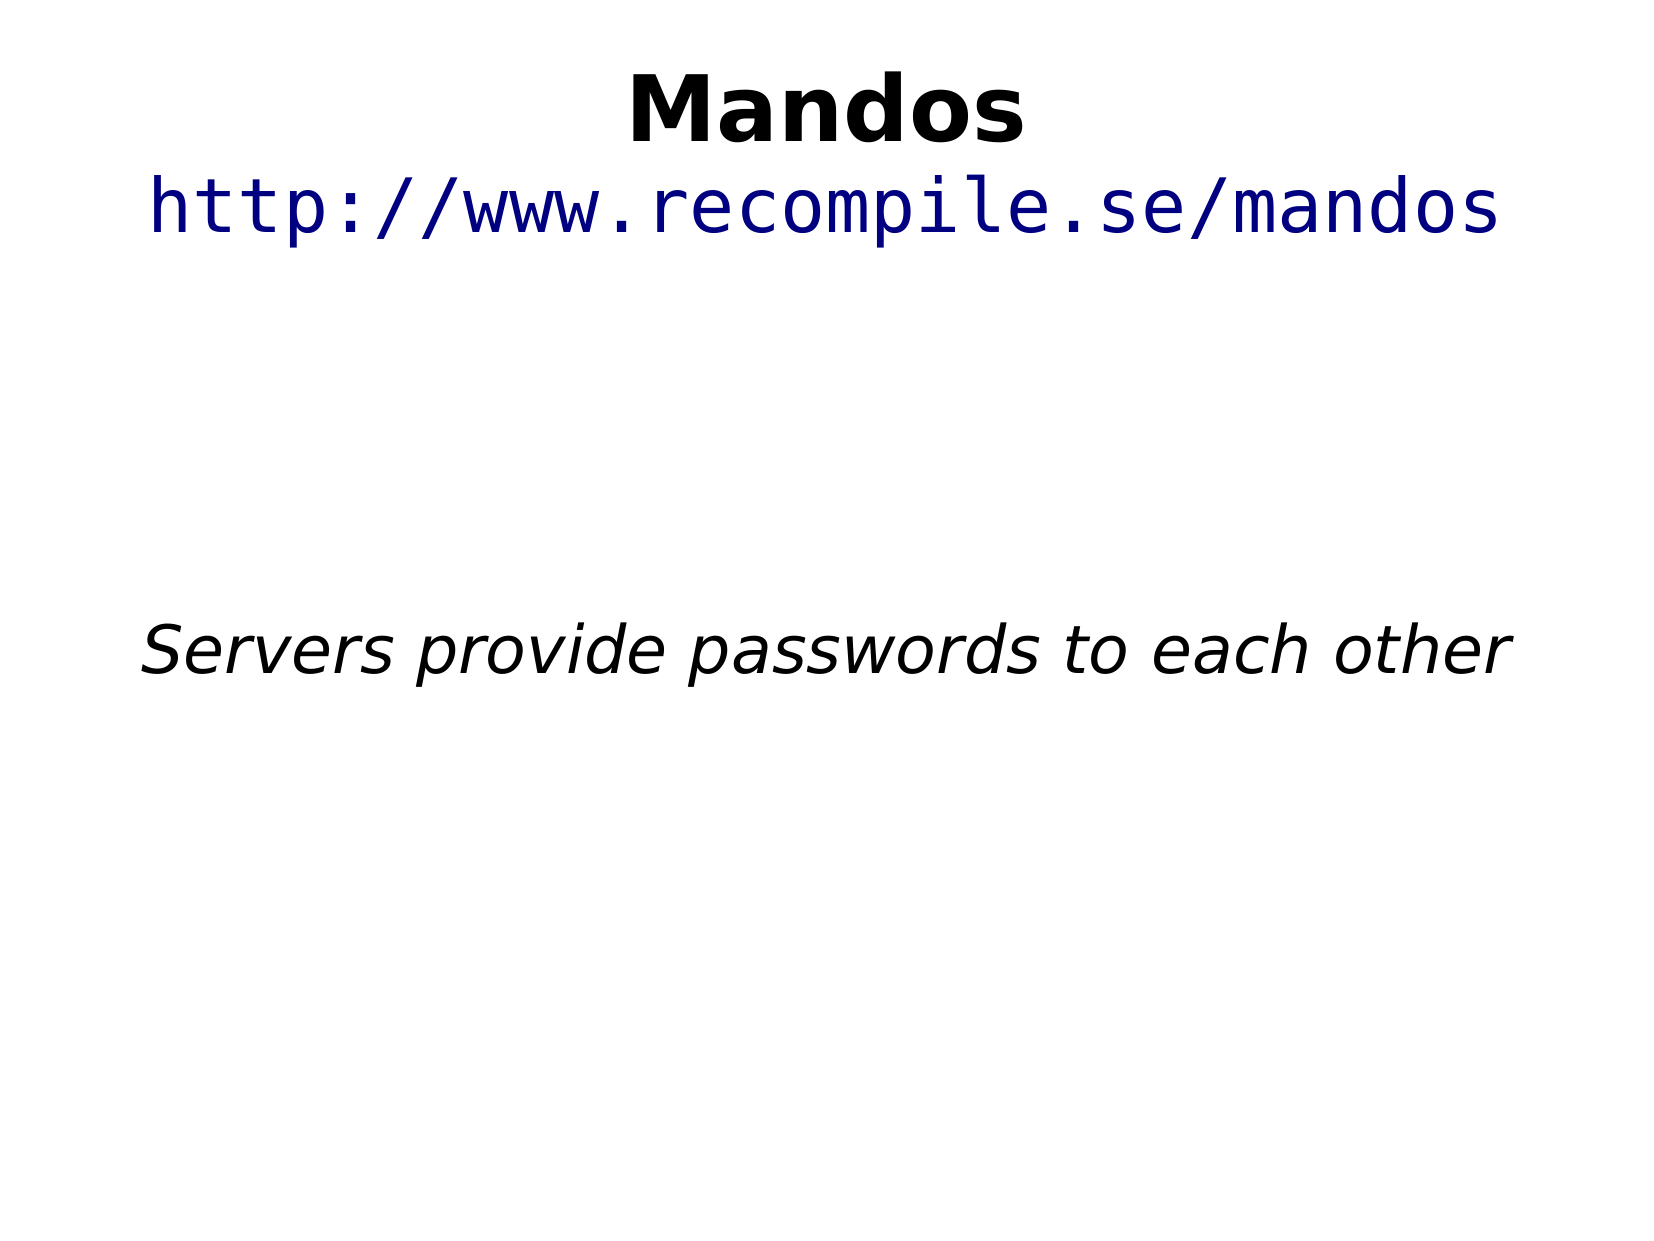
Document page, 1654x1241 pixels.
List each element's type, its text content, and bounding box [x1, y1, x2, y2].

title Mandos http://www.recompile.se/mandos [82, 49, 1571, 257]
subtitle Servers provide passwords to each other [82, 290, 1571, 1010]
